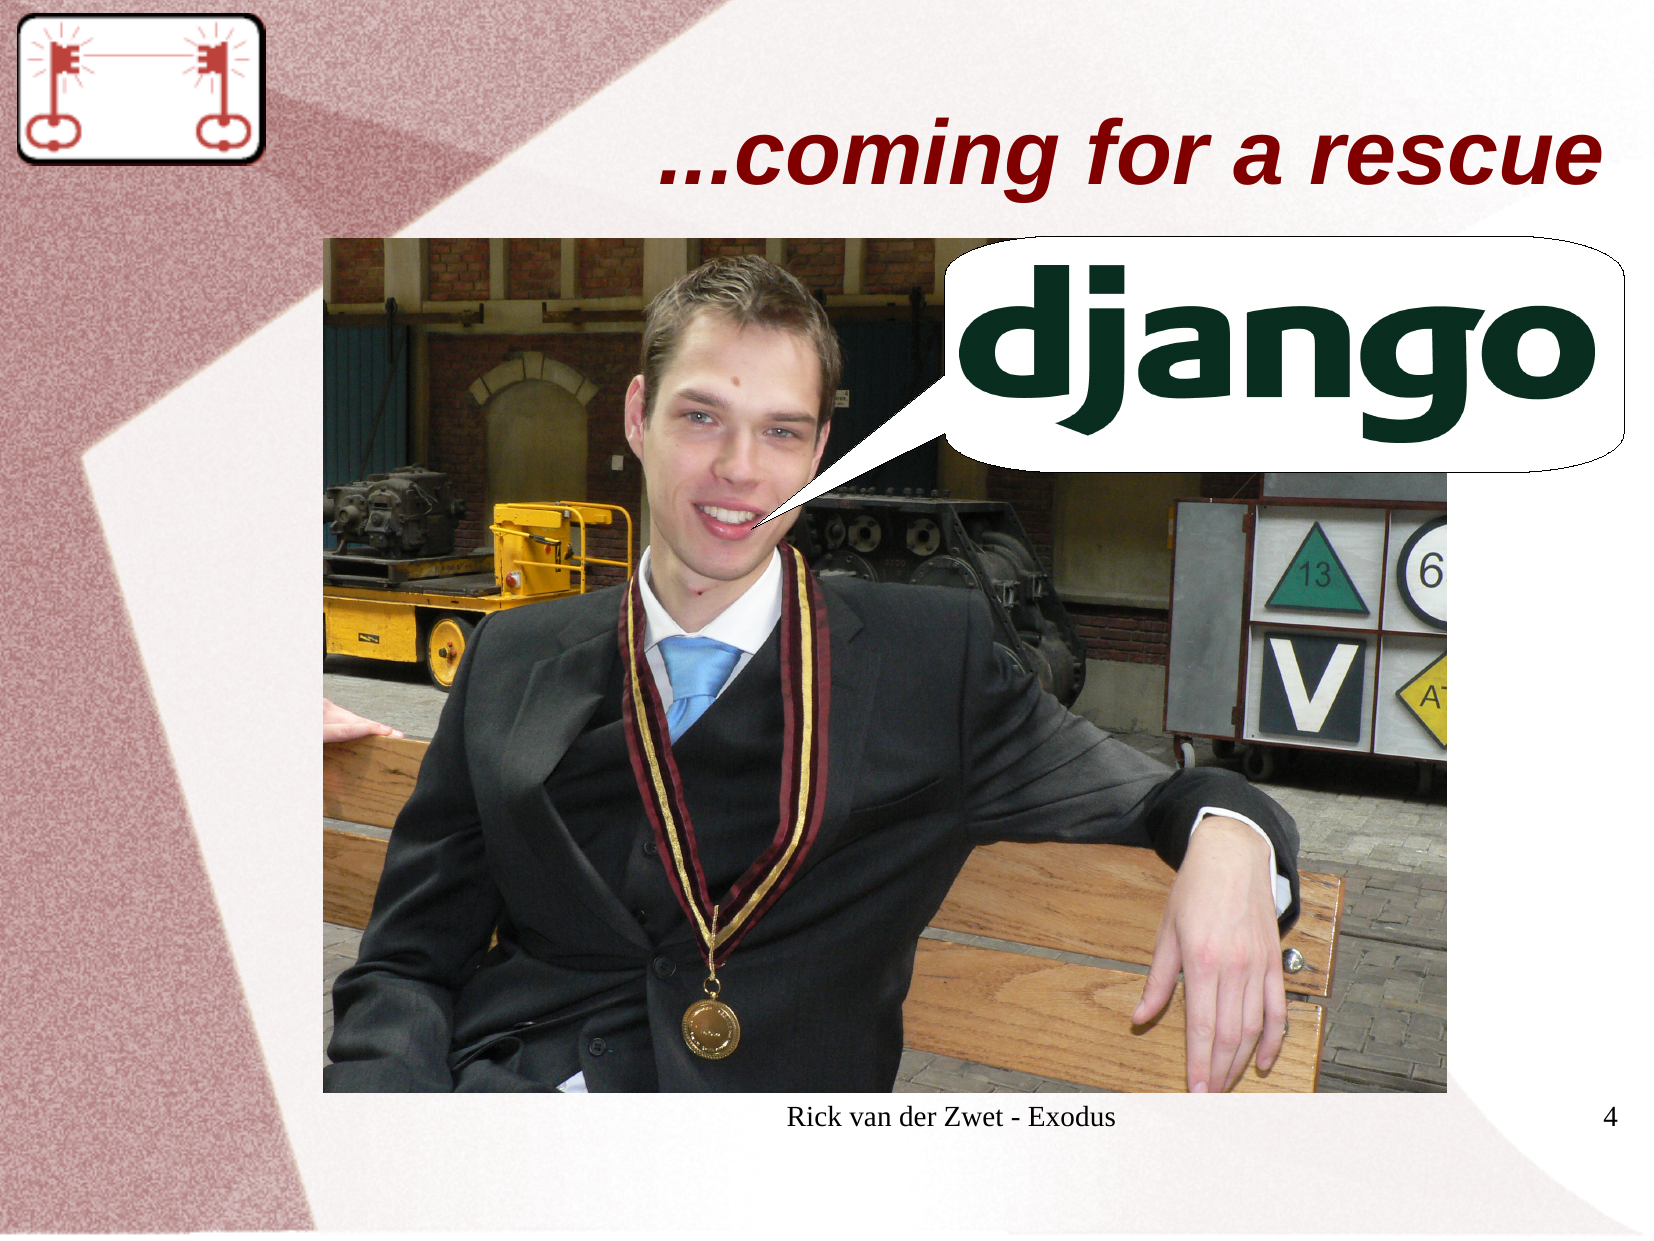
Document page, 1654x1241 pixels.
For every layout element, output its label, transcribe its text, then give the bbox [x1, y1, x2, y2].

title ...coming for a rescue [596, 49, 1607, 254]
text_box [751, 236, 1625, 530]
picture [0, 0, 1654, 1241]
